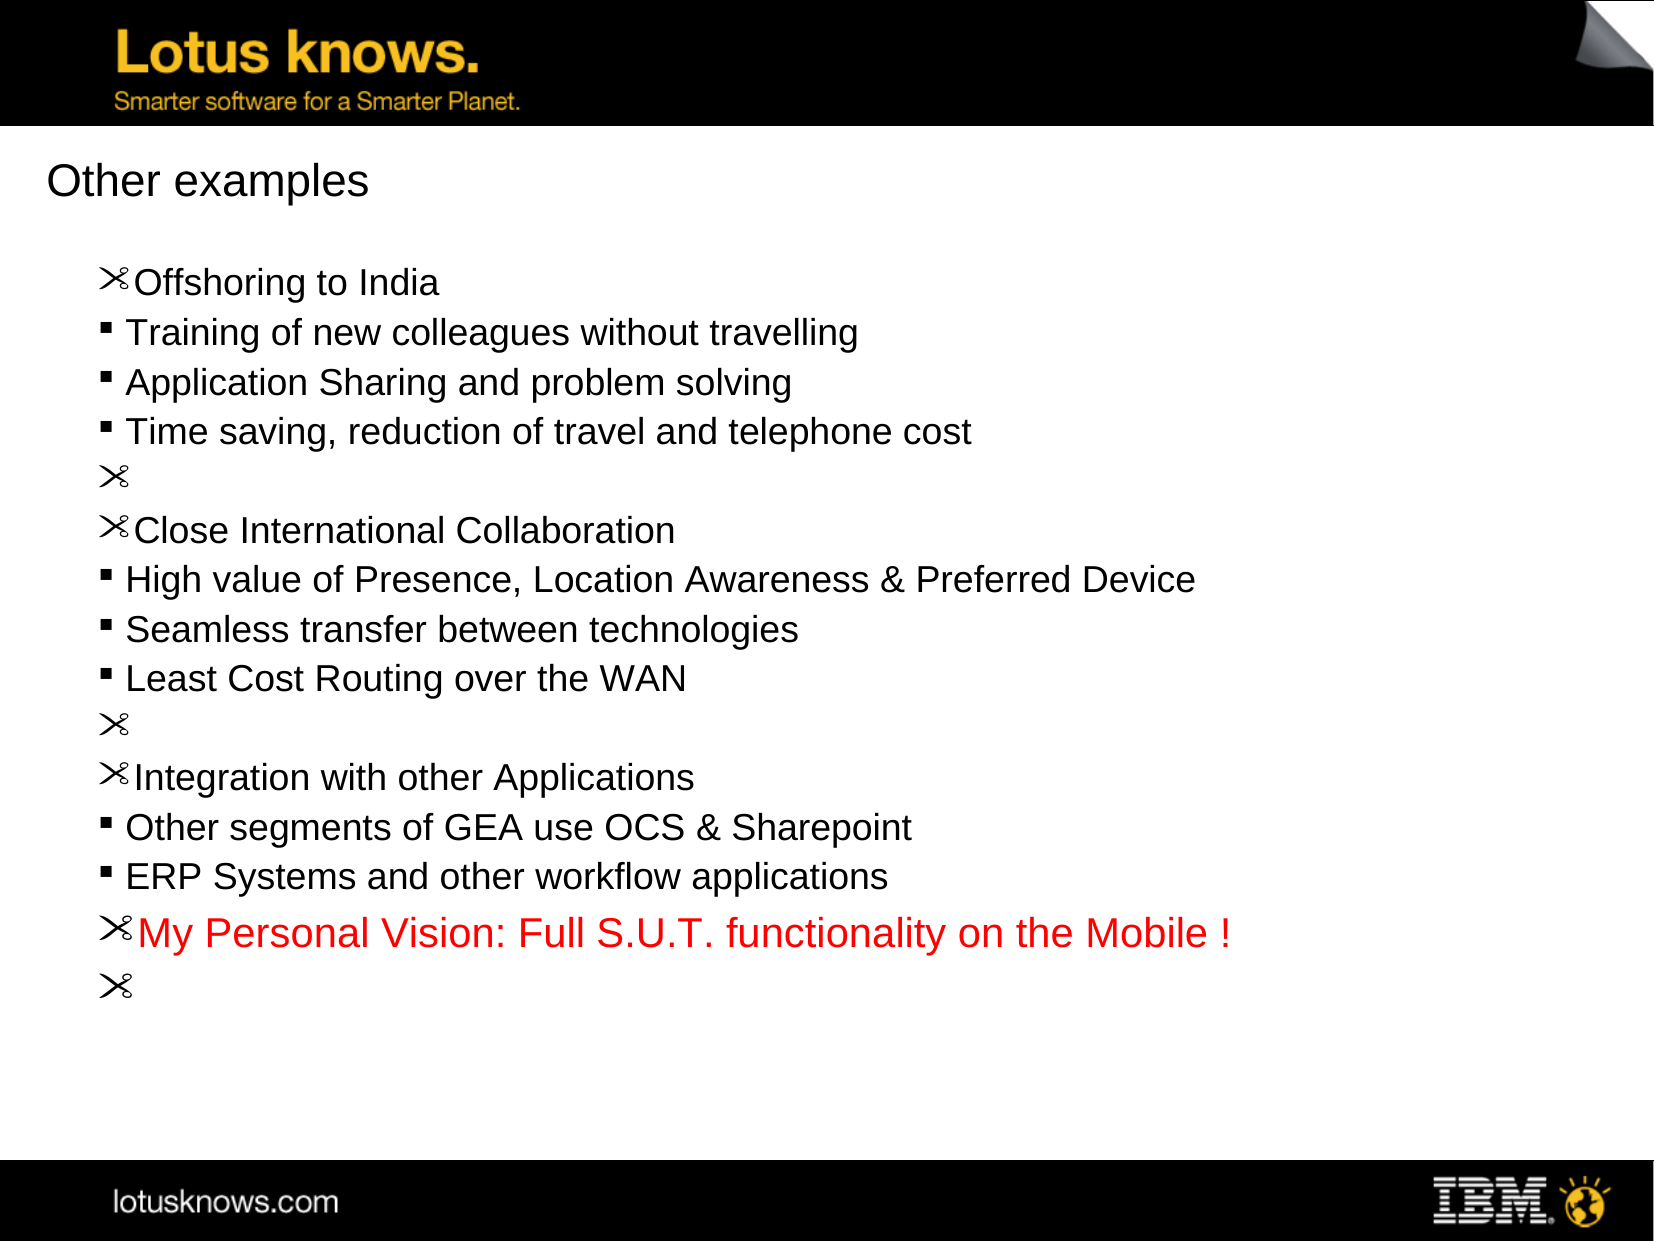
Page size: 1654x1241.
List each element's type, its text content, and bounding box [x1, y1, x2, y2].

title Other examples [31, 151, 1603, 268]
text_box Offshoring to India Training of new colleagues without travelling Application Sharing and problem solving Time saving, reduction of travel and telephone cost Close International Collaboration High value of Presence, Location Awareness & Preferred Device Seamless transfer between technologies Least Cost Routing over the WAN Integration with other Applications Other segments of GEA use OCS & Sharepoint ERP Systems and other workflow applications My Personal Vision: Full S.U.T. functionality on the Mobile ! [82, 251, 1571, 1108]
picture [0, 0, 1654, 126]
picture [0, 1160, 1654, 1241]
